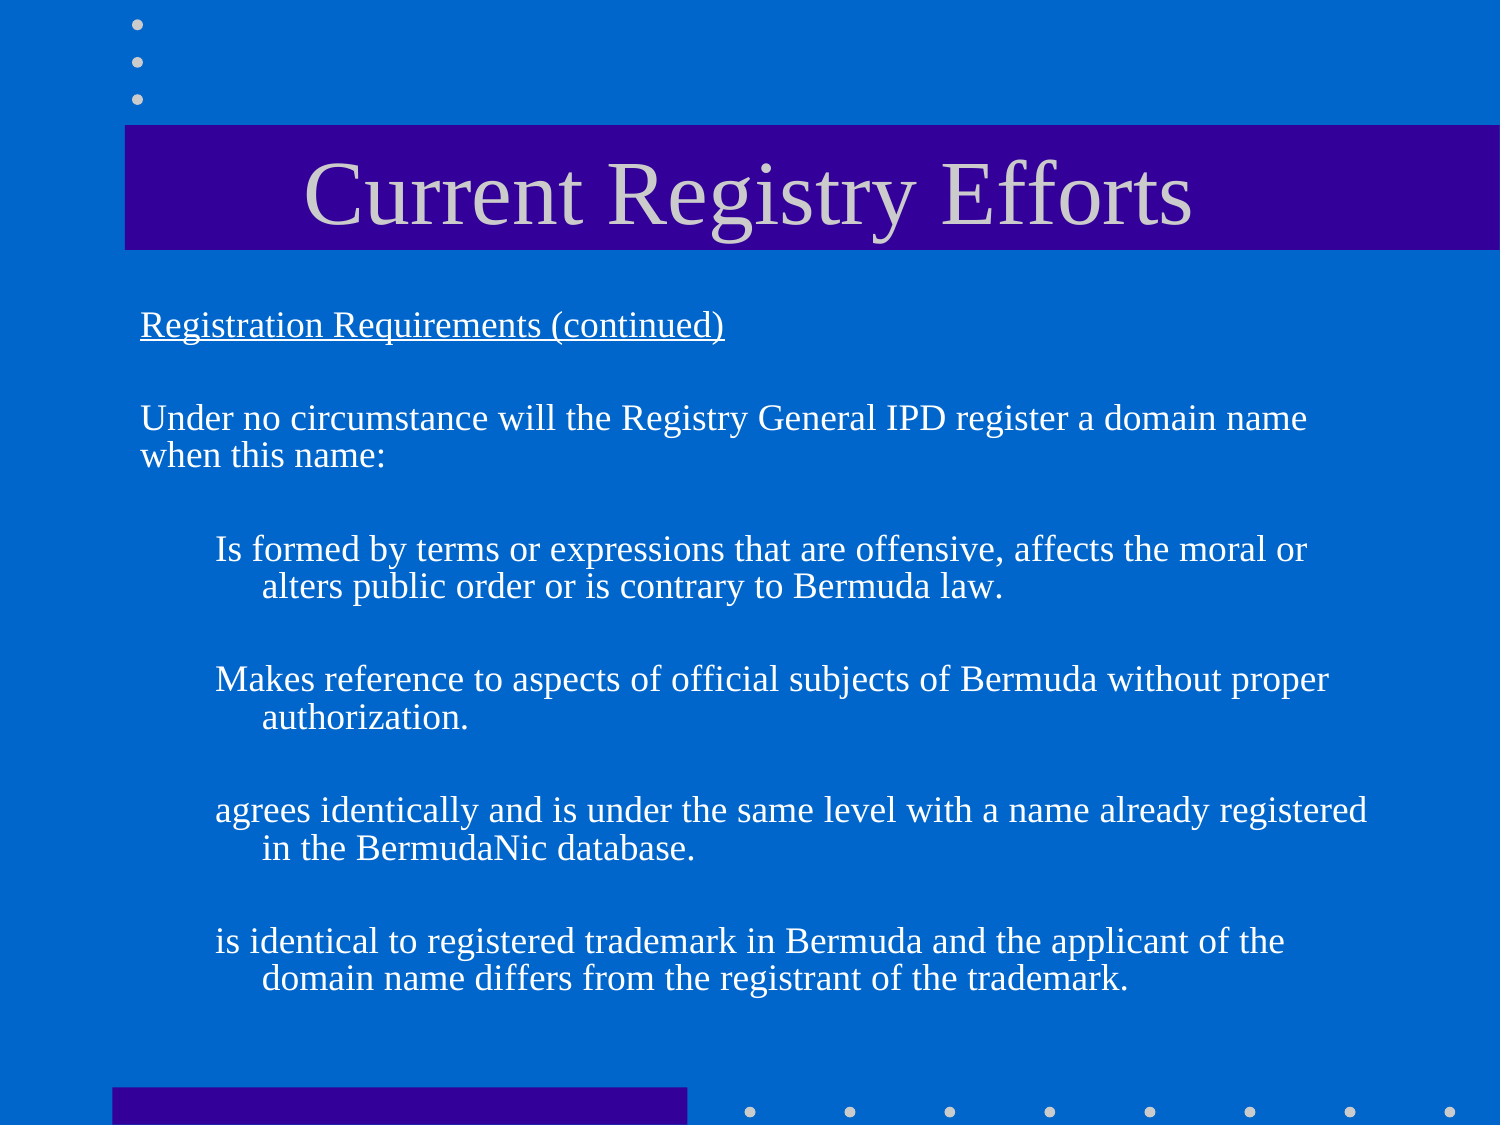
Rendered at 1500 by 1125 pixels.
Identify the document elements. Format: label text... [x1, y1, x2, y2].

list Registration Requirements (continued) Under no circumstance will the Registry General IPD register a domain name when this name: Is formed by terms or expressions that are offensive, affects the moral or alters public order or is contrary to Bermuda law. Makes reference to aspects of official subjects of Bermuda without proper authorization. agrees identically and is under the same level with a name already registered in the BermudaNic database. is identical to registered trademark in Bermuda and the applicant of the domain name differs from the registrant of the trademark. [125, 299, 1401, 1106]
title Current Registry Efforts [112, 99, 1388, 288]
